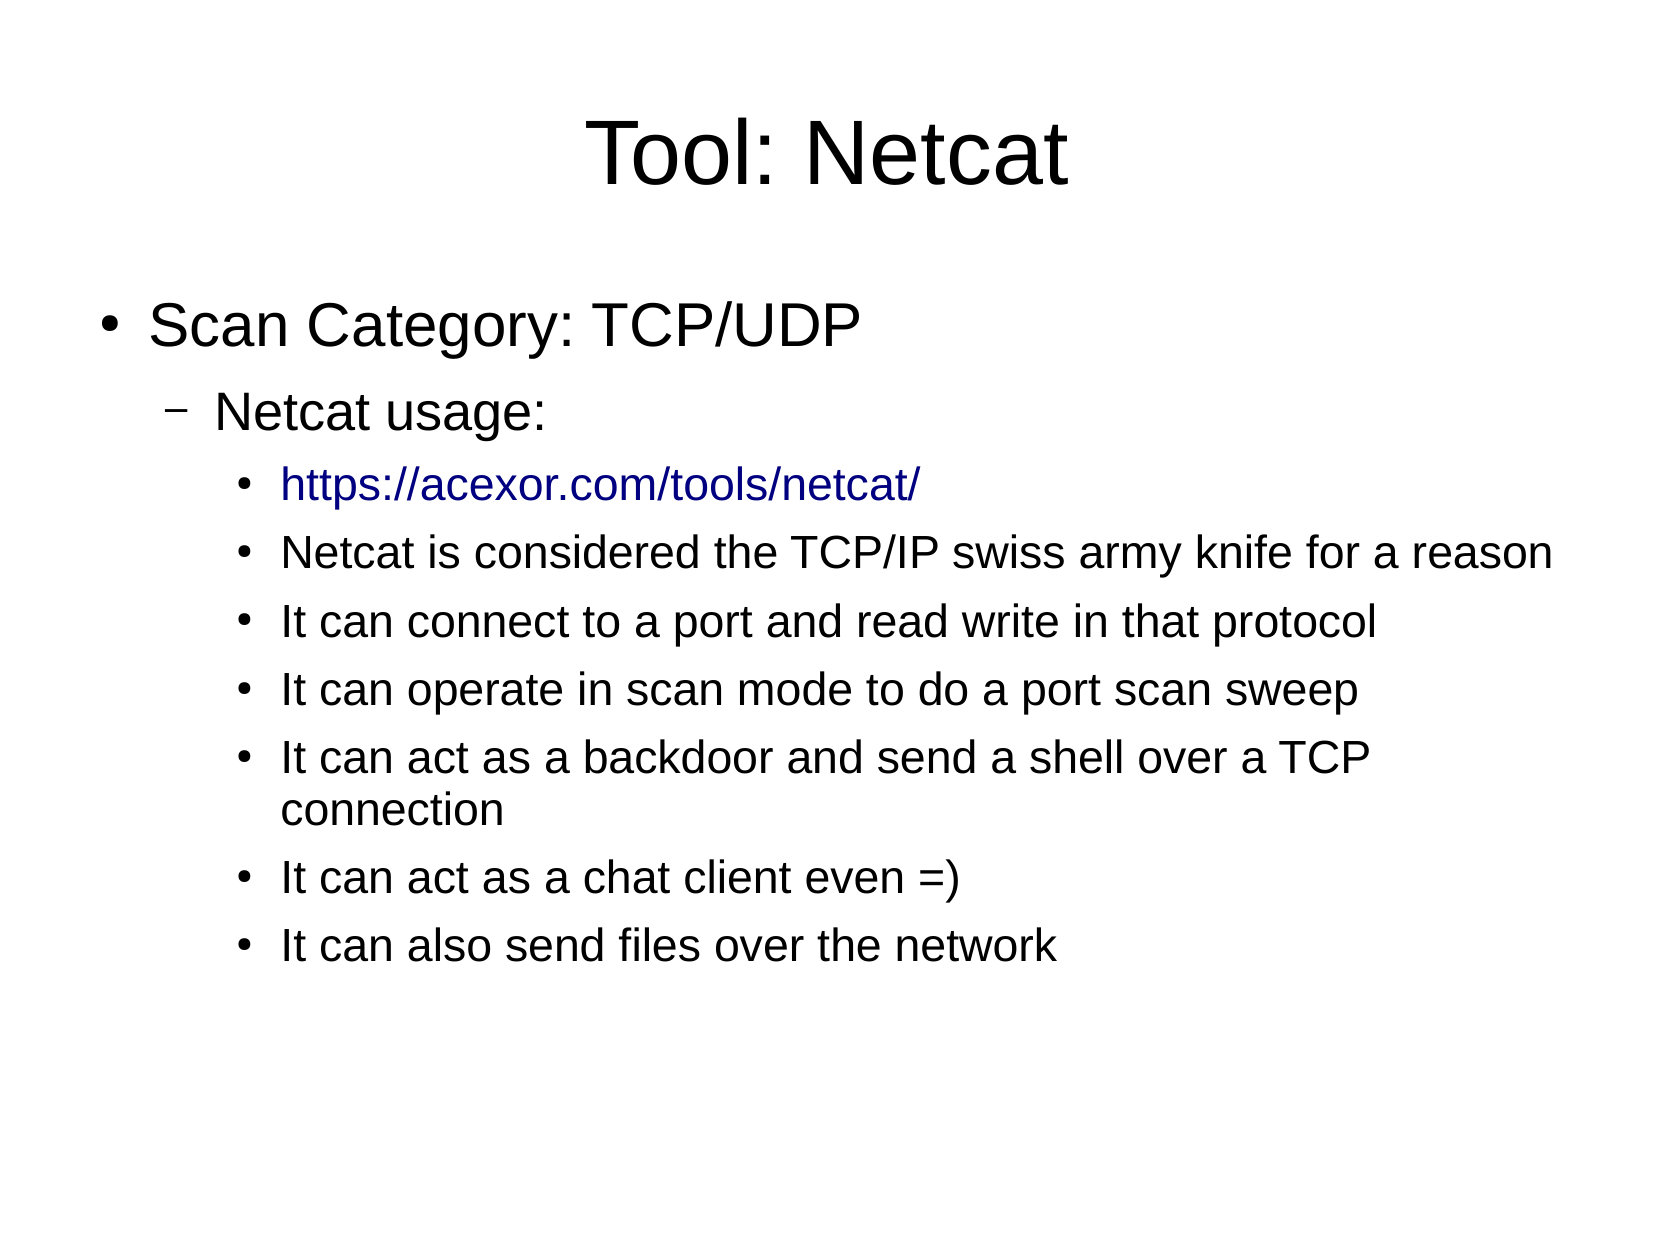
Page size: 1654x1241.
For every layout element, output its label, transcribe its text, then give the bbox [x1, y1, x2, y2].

title Tool: Netcat [82, 49, 1571, 257]
list Scan Category: TCP/UDP Netcat usage: https://acexor.com/tools/netcat/ Netcat is considered the TCP/IP swiss army knife for a reason It can connect to a port and read write in that protocol It can operate in scan mode to do a port scan sweep It can act as a backdoor and send a shell over a TCP connection It can act as a chat client even =) It can also send files over the network [82, 290, 1571, 1010]
